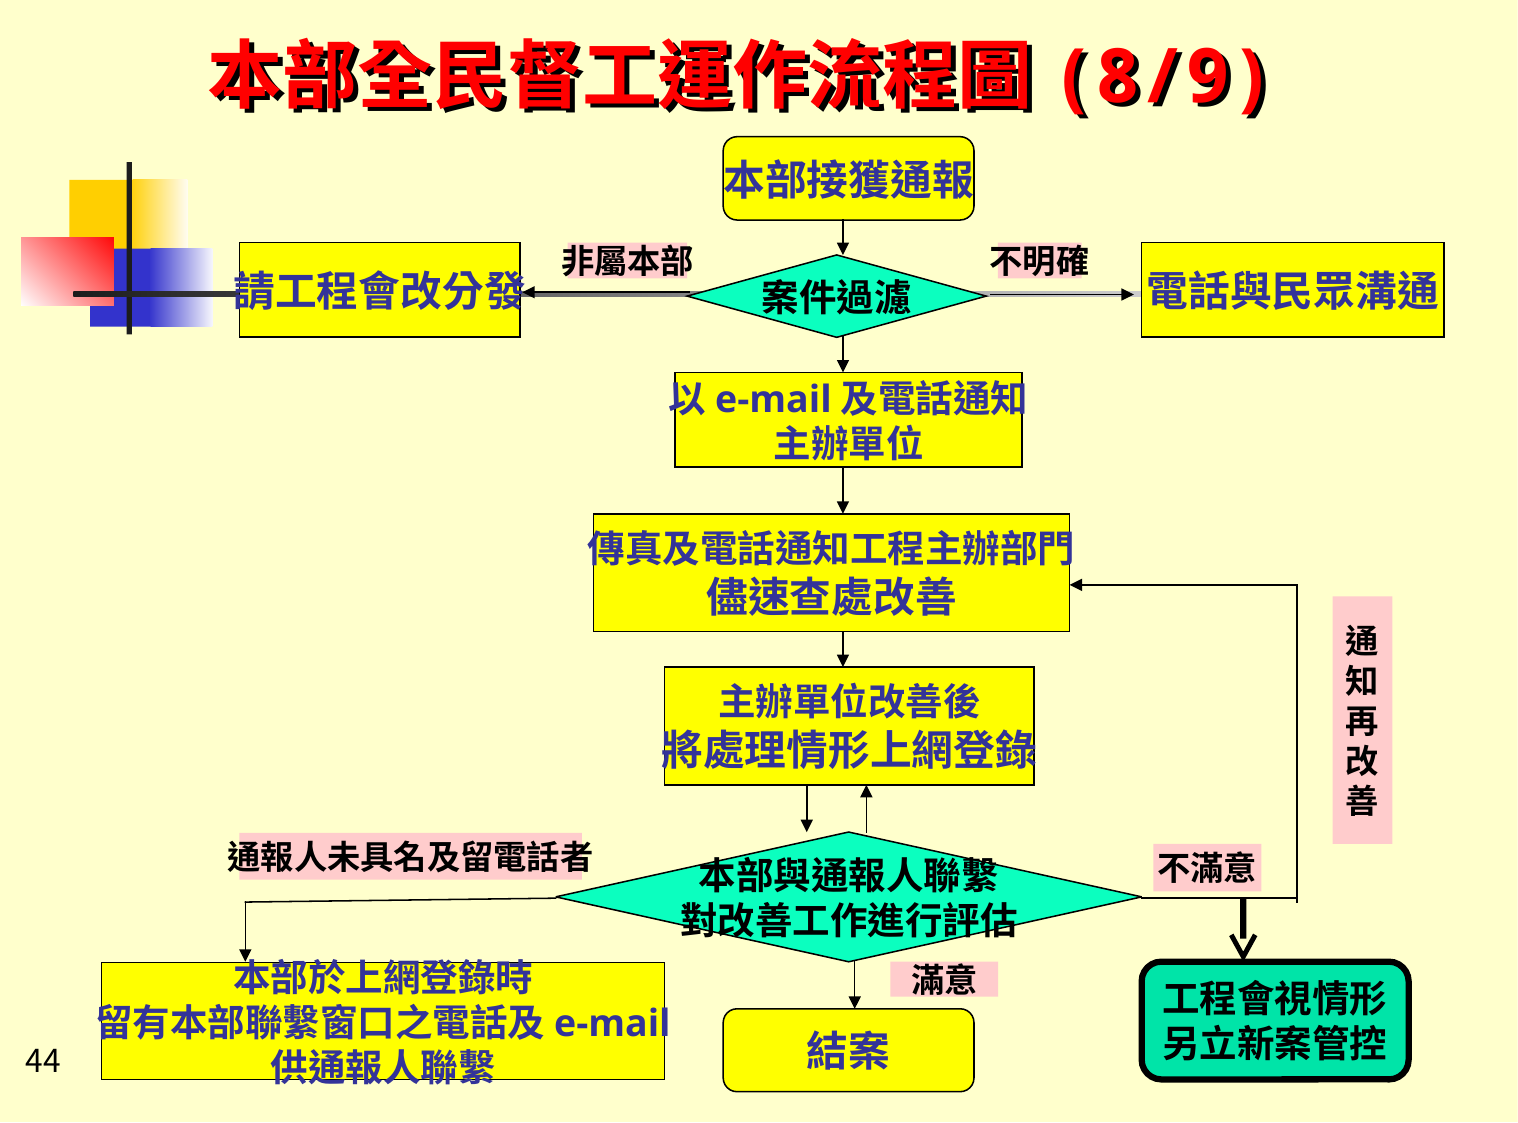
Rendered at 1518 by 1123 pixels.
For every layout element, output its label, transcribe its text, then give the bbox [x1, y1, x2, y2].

text_box 工程會視情形 另立新案管控 [1141, 961, 1409, 1080]
text_box 結案 [723, 1008, 974, 1092]
text_box 滿意 [890, 961, 999, 997]
text_box 不滿意 [1153, 843, 1262, 892]
text_box 以e-mail及電話通知 主辦單位 [675, 372, 1023, 467]
text_box 本部全民督工運作流程圖(8/9) [191, 0, 1485, 126]
text_box 主辦單位改善後 將處理情形上網登錄 [664, 666, 1035, 785]
text_box 本部接獲通報 [723, 136, 974, 221]
text_box 不明確 [997, 242, 1082, 279]
text_box <編號> [0, 1032, 78, 1096]
text_box 電話與民眾溝通 [1141, 242, 1445, 338]
text_box 本部於上網登錄時 留有本部聯繫窗口之電話及e-mail 供通報人聯繫 [101, 962, 665, 1080]
text_box 請工程會改分發 [239, 242, 520, 338]
text_box 請工程會改分發 [493, 293, 508, 306]
text_box 非屬本部 [567, 242, 688, 279]
text_box 案件過濾 [687, 254, 987, 338]
text_box 通報人未具名及留電話者 [239, 832, 582, 880]
text_box 傳真及電話通知工程主辦部門 儘速查處改善 [593, 514, 1070, 632]
text_box 不明確 [1063, 251, 1073, 258]
text_box 通 知 再 改 善 [1332, 596, 1393, 844]
text_box 本部與通報人聯繫 對改善工作進行評估 [555, 832, 1142, 962]
